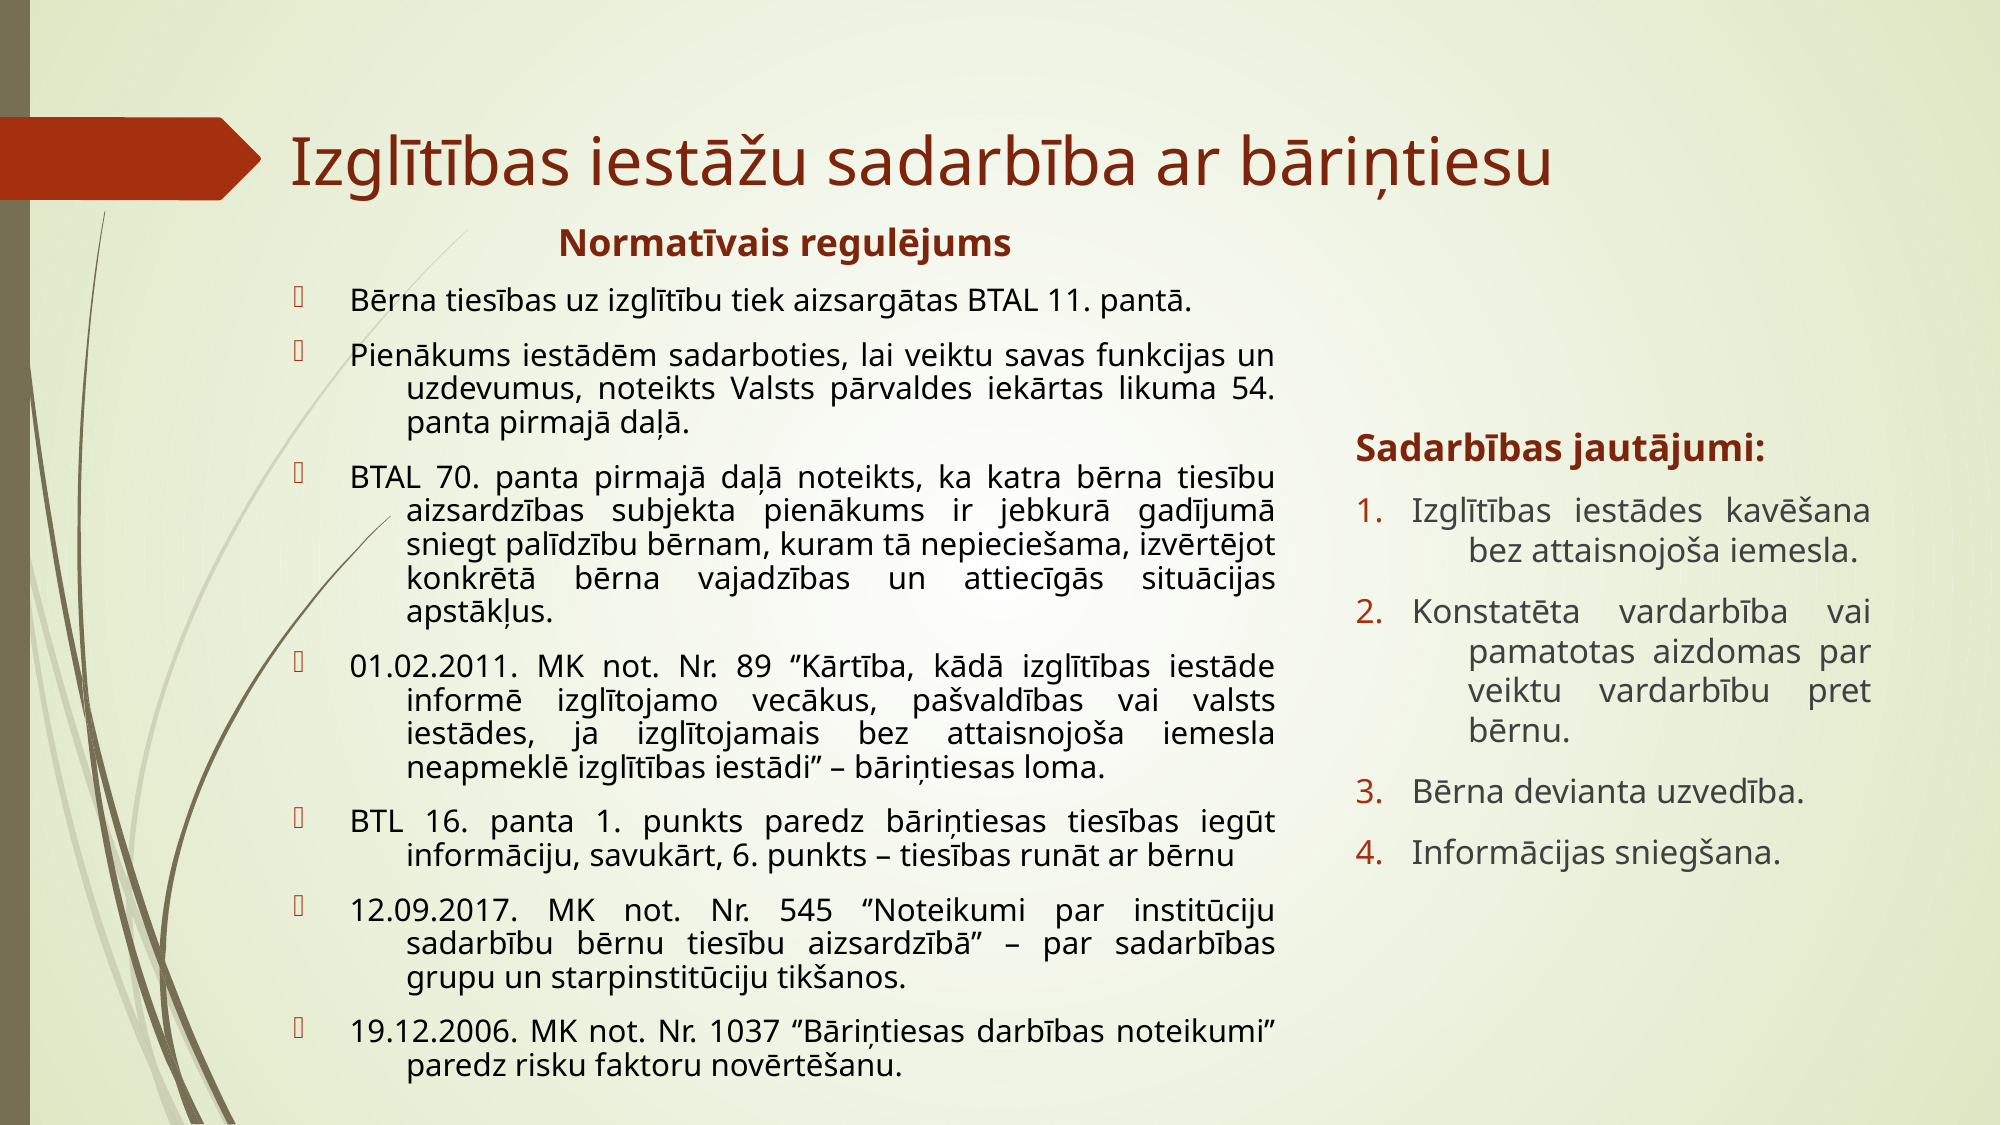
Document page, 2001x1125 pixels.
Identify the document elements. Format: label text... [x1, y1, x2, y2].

text_box Normatīvais regulējums Bērna tiesības uz izglītību tiek aizsargātas BTAL 11. pantā. Pienākums iestādēm sadarboties, lai veiktu savas funkcijas un uzdevumus, noteikts Valsts pārvaldes iekārtas likuma 54. panta pirmajā daļā. BTAL 70. panta pirmajā daļā noteikts, ka katra bērna tiesību aizsardzības subjekta pienākums ir jebkurā gadījumā sniegt palīdzību bērnam, kuram tā nepieciešama, izvērtējot konkrētā bērna vajadzības un attiecīgās situācijas apstākļus. 01.02.2011. MK not. Nr. 89 ‘’Kārtība, kādā izglītības iestāde informē izglītojamo vecākus, pašvaldības vai valsts iestādes, ja izglītojamais bez attaisnojoša iemesla neapmeklē izglītības iestādi’’ – bāriņtiesas loma. BTL 16. panta 1. punkts paredz bāriņtiesas tiesības iegūt informāciju, savukārt, 6. punkts – tiesības runāt ar bērnu 12.09.2017. MK not. Nr. 545 ‘’Noteikumi par institūciju sadarbību bērnu tiesību aizsardzībā’’ – par sadarbības grupu un starpinstitūciju tikšanos. 19.12.2006. MK not. Nr. 1037 ‘’Bāriņtiesas darbības noteikumi’’ paredz risku faktoru novērtēšanu. [278, 216, 1292, 1109]
list Sadarbības jautājumi: Izglītības iestādes kavēšana bez attaisnojoša iemesla. Konstatēta vardarbība vai pamatotas aizdomas par veiktu vardarbību pret bērnu. Bērna devianta uzvedība. Informācijas sniegšana. [1340, 416, 1888, 909]
title Izglītības iestāžu sadarbība ar bāriņtiesu [275, 111, 1888, 322]
